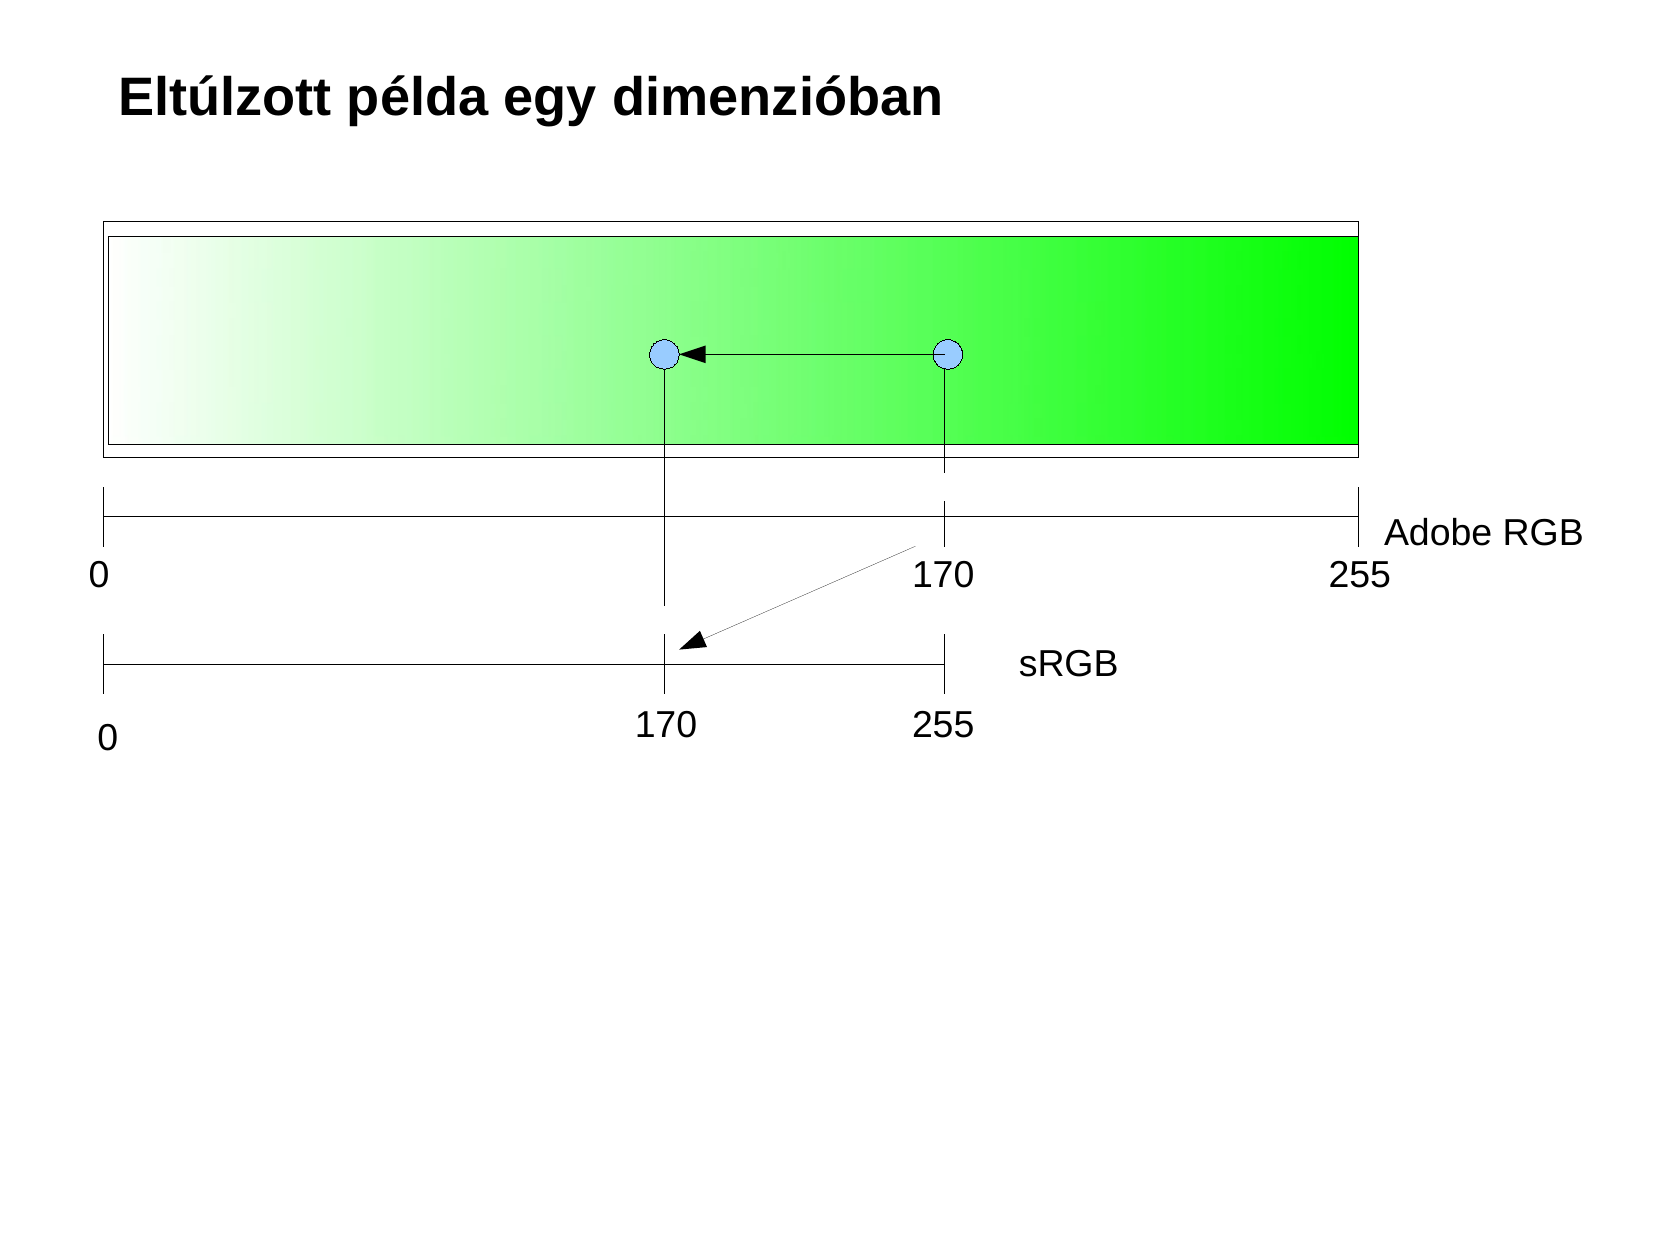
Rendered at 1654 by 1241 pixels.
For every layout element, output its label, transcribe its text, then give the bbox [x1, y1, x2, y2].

text_box 170 [897, 546, 913, 553]
text_box Eltúlzott példa egy dimenzióban [103, 59, 960, 136]
picture [108, 236, 1358, 445]
text_box sRGB [1003, 634, 1134, 707]
text_box Adobe RGB [1369, 504, 1610, 562]
text_box 255 [1313, 546, 1406, 604]
text_box [933, 339, 963, 370]
picture [665, 355, 944, 445]
text_box 170 [897, 546, 990, 618]
text_box 0 [82, 708, 133, 768]
text_box 0 [73, 546, 125, 606]
text_box 255 [897, 696, 990, 753]
text_box [649, 339, 680, 370]
text_box 170 [620, 696, 712, 768]
